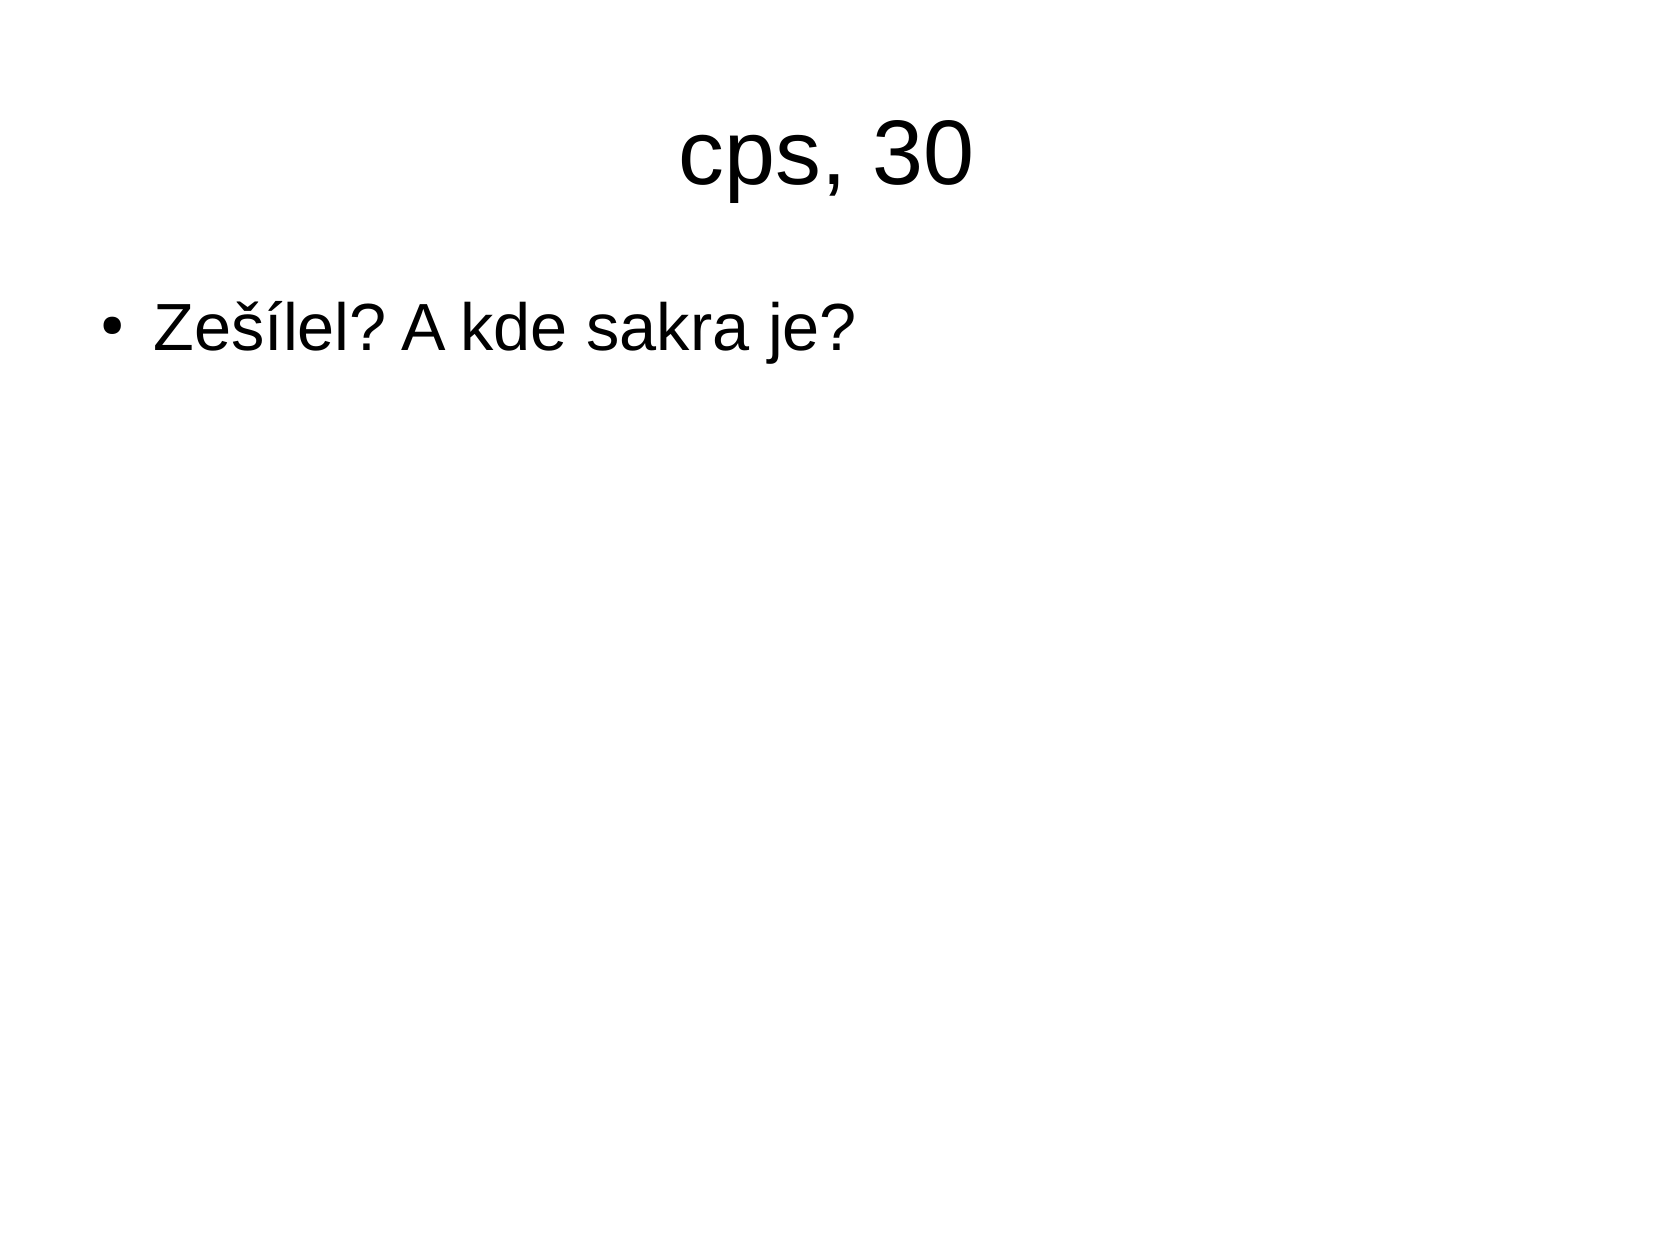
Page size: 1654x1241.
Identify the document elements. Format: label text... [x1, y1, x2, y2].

title cps, 30 [82, 49, 1571, 257]
list Zešílel? A kde sakra je? [82, 290, 1571, 1010]
